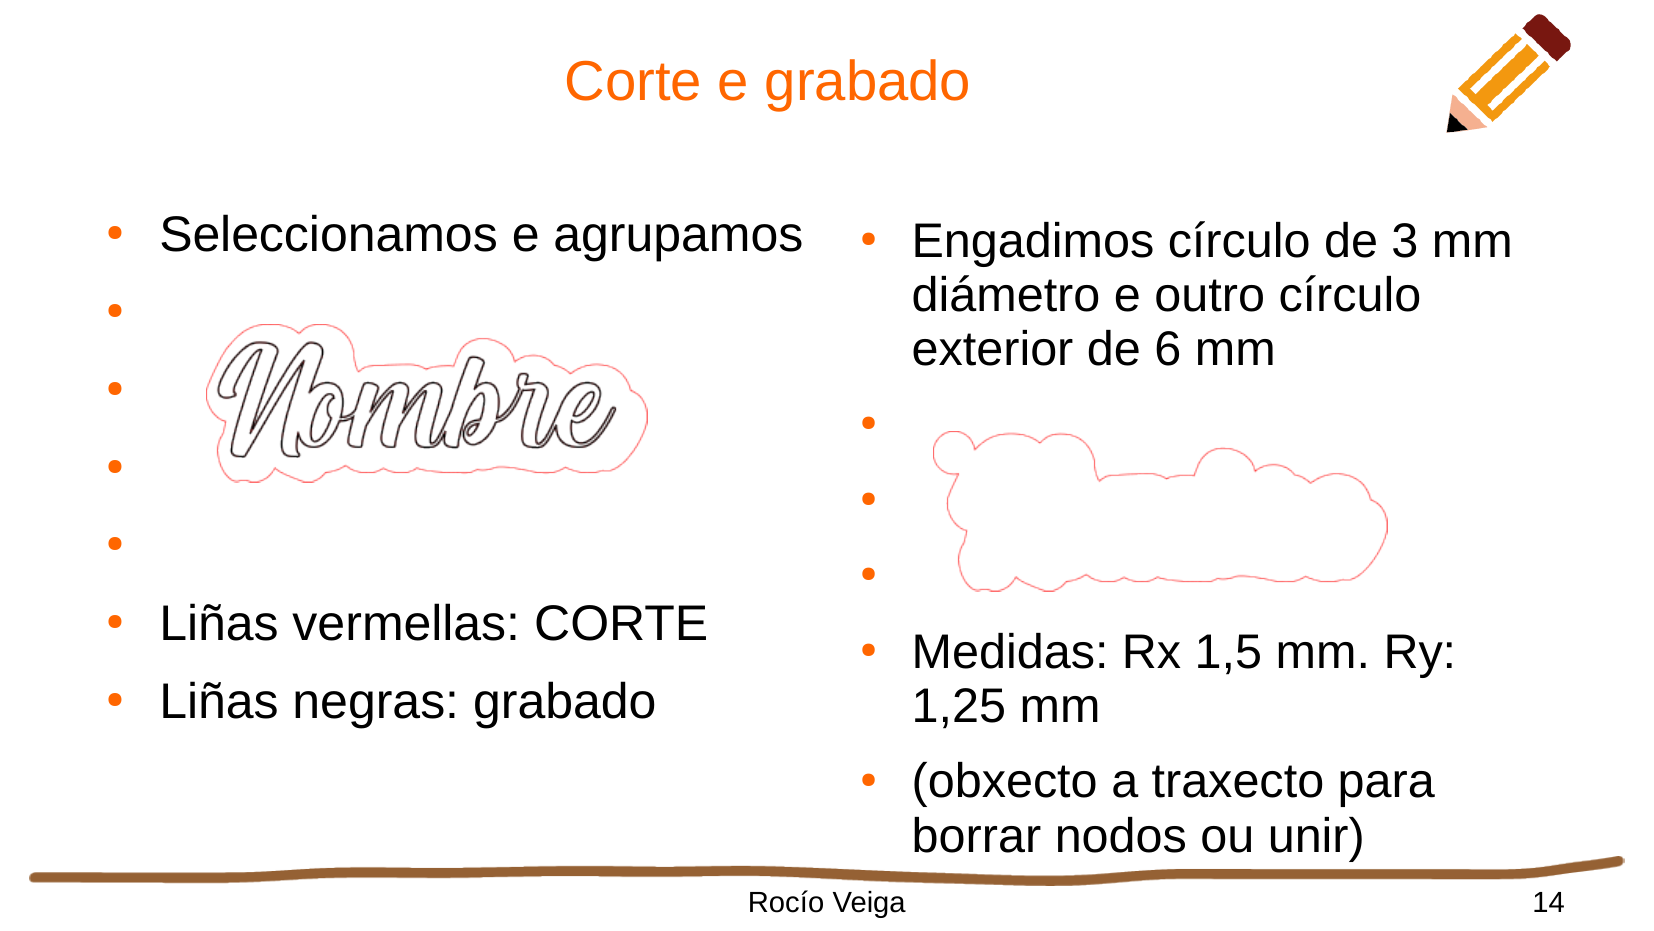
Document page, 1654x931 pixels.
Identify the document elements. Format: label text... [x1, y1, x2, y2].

picture [1446, 14, 1571, 133]
picture [29, 856, 1625, 886]
picture [933, 431, 1388, 592]
picture [206, 324, 648, 483]
list Seleccionamos e agrupamos Liñas vermellas: CORTE Liñas negras: grabado [88, 206, 809, 857]
list Engadimos círculo de 3 mm diámetro e outro círculo exterior de 6 mm Medidas: Rx 1,5 mm. Ry: 1,25 mm (obxecto a traxecto para borrar nodos ou unir) [842, 213, 1564, 863]
title Corte e grabado [88, 29, 1447, 133]
